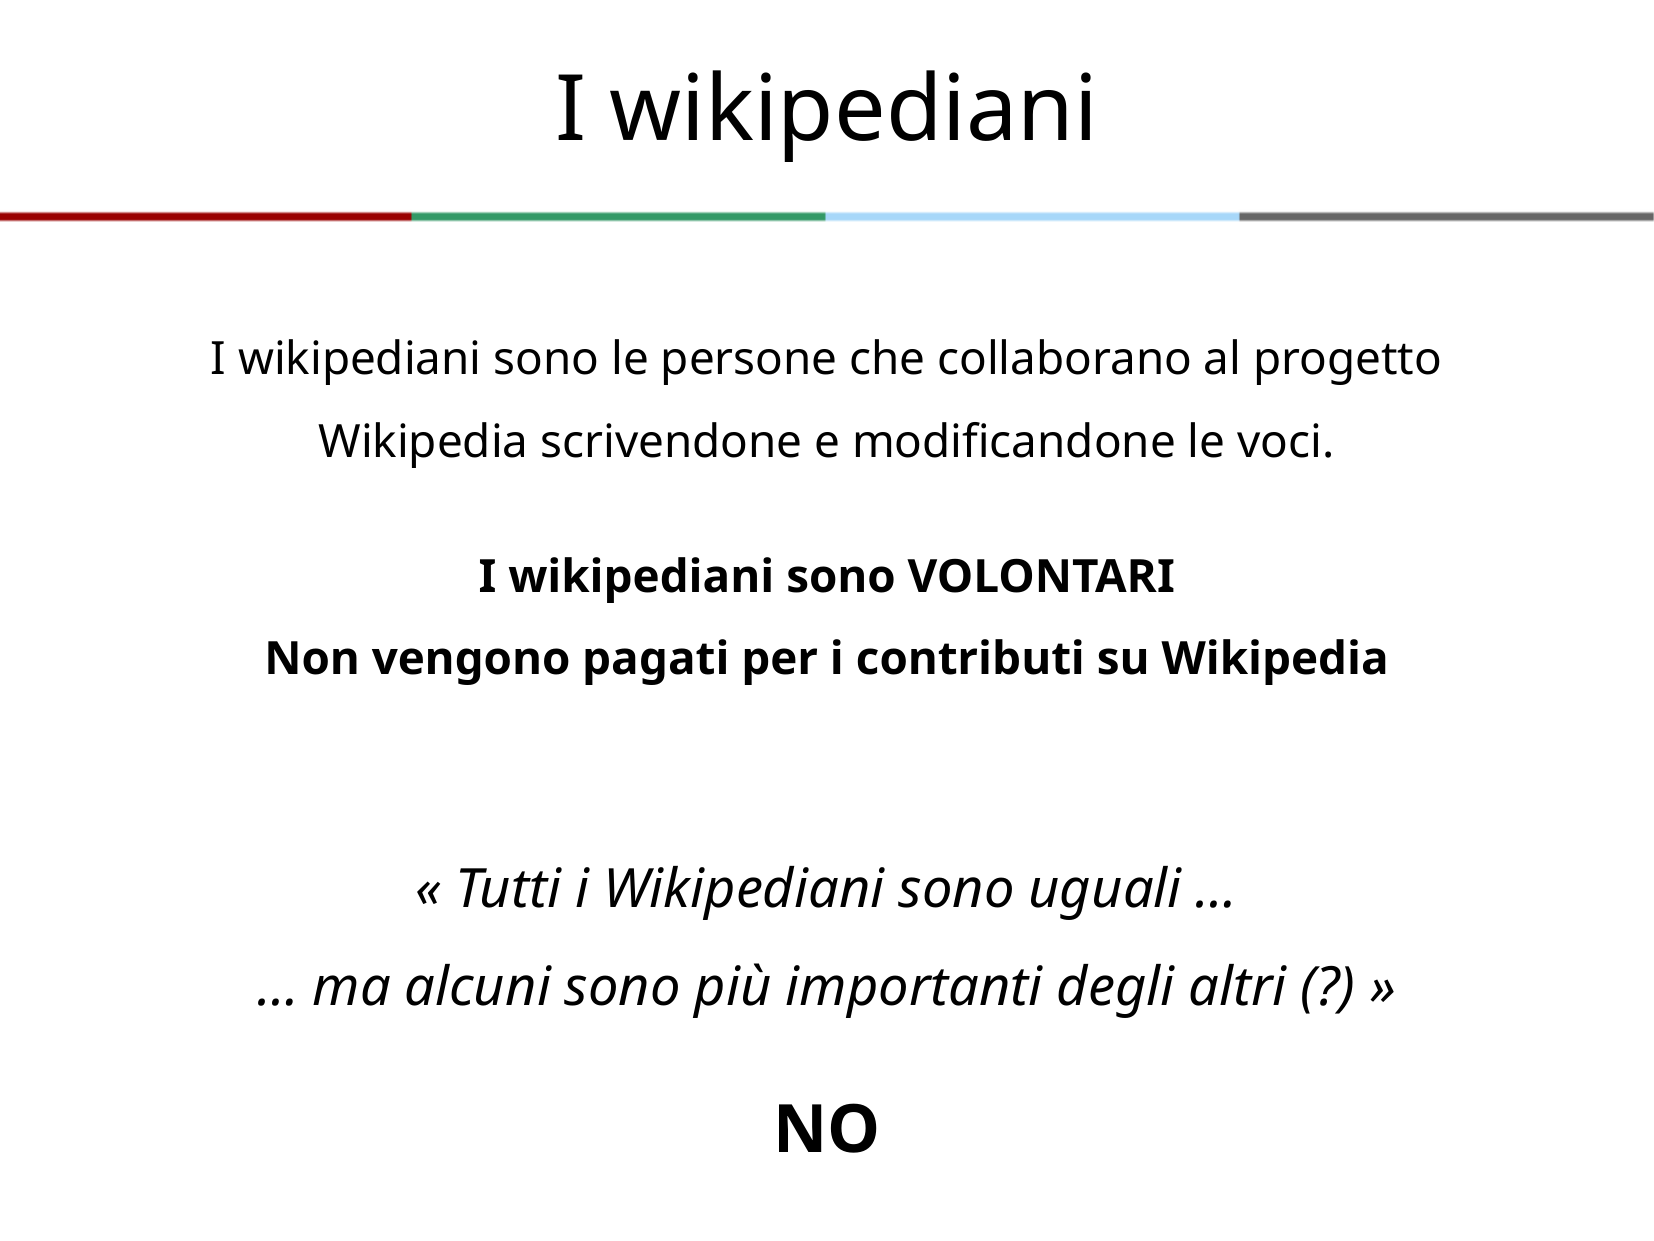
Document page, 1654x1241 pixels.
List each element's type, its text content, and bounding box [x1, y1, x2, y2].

text_box I wikipediani [82, 0, 1571, 200]
text_box I wikipediani sono le persone che collaborano al progetto Wikipedia scrivendone e modificandone le voci. I wikipediani sono VOLONTARI Non vengono pagati per i contributi su Wikipedia [118, 301, 1536, 709]
picture [0, 200, 1654, 235]
text_box « Tutti i Wikipediani sono uguali … … ma alcuni sono più importanti degli altri (?) » [118, 820, 1536, 1176]
text_box NO [720, 1085, 934, 1176]
